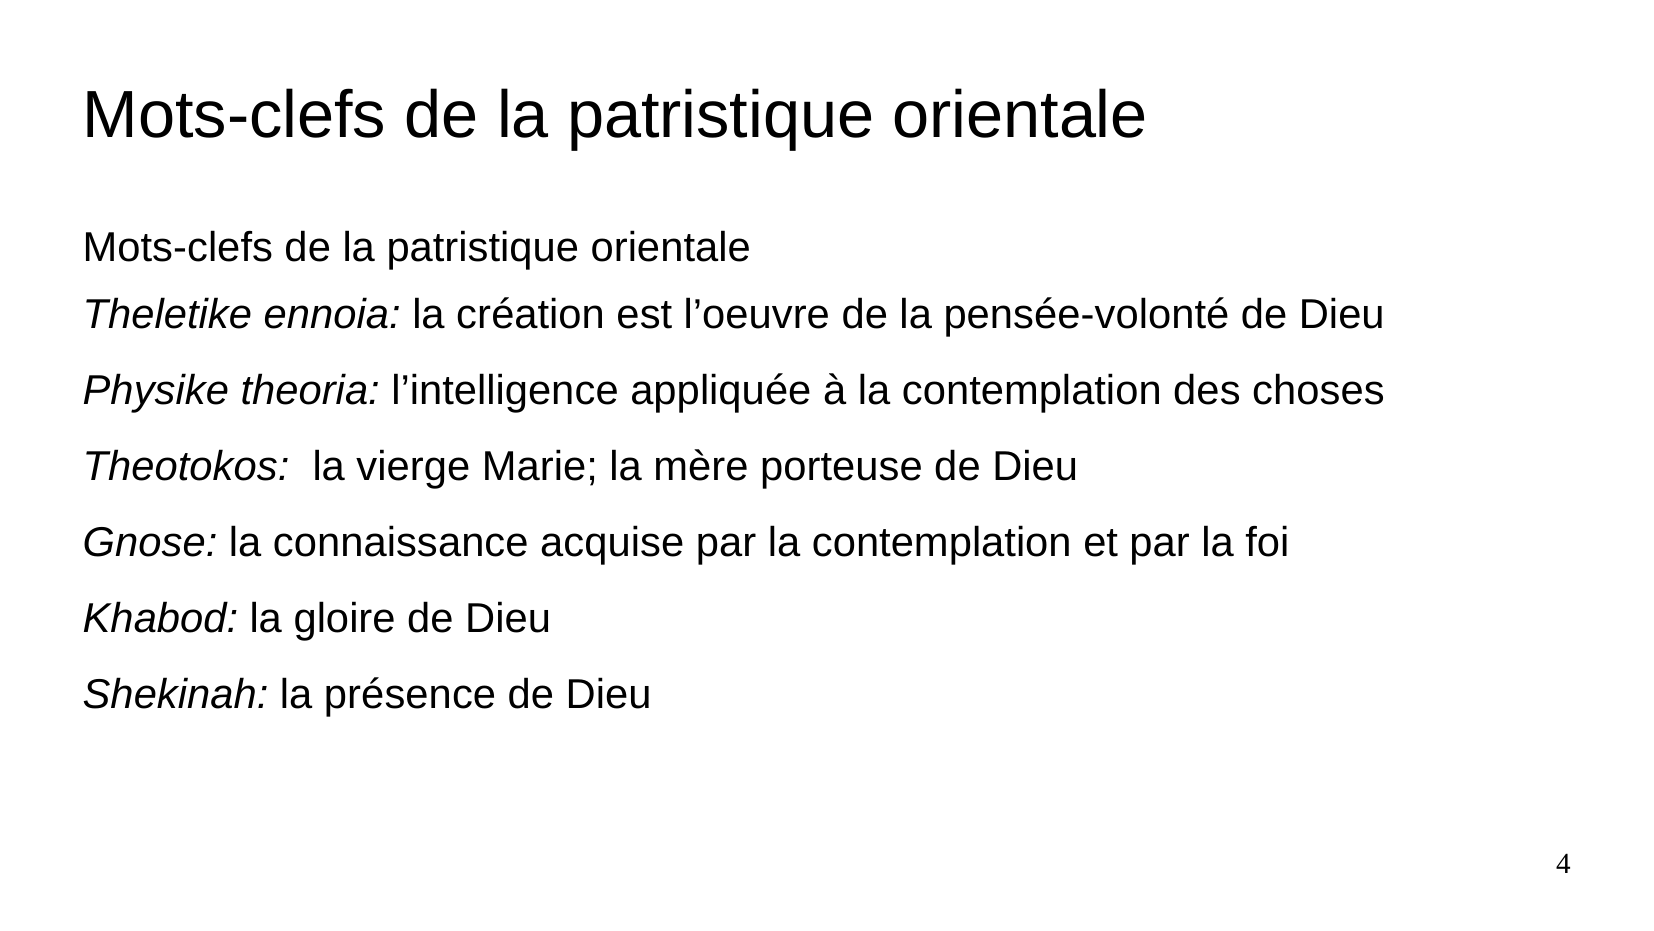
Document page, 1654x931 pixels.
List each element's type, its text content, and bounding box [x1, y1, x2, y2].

title Mots-clefs de la patristique orientale [82, 37, 1571, 193]
subtitle Mots-clefs de la patristique orientale Theletike ennoia: la création est l’oeuvre de la pensée-volonté de Dieu Physike theoria: l’intelligence appliquée à la contemplation des choses Theotokos: la vierge Marie; la mère porteuse de Dieu Gnose: la connaissance acquise par la contemplation et par la foi Khabod: la gloire de Dieu Shekinah: la présence de Dieu [82, 223, 1571, 931]
